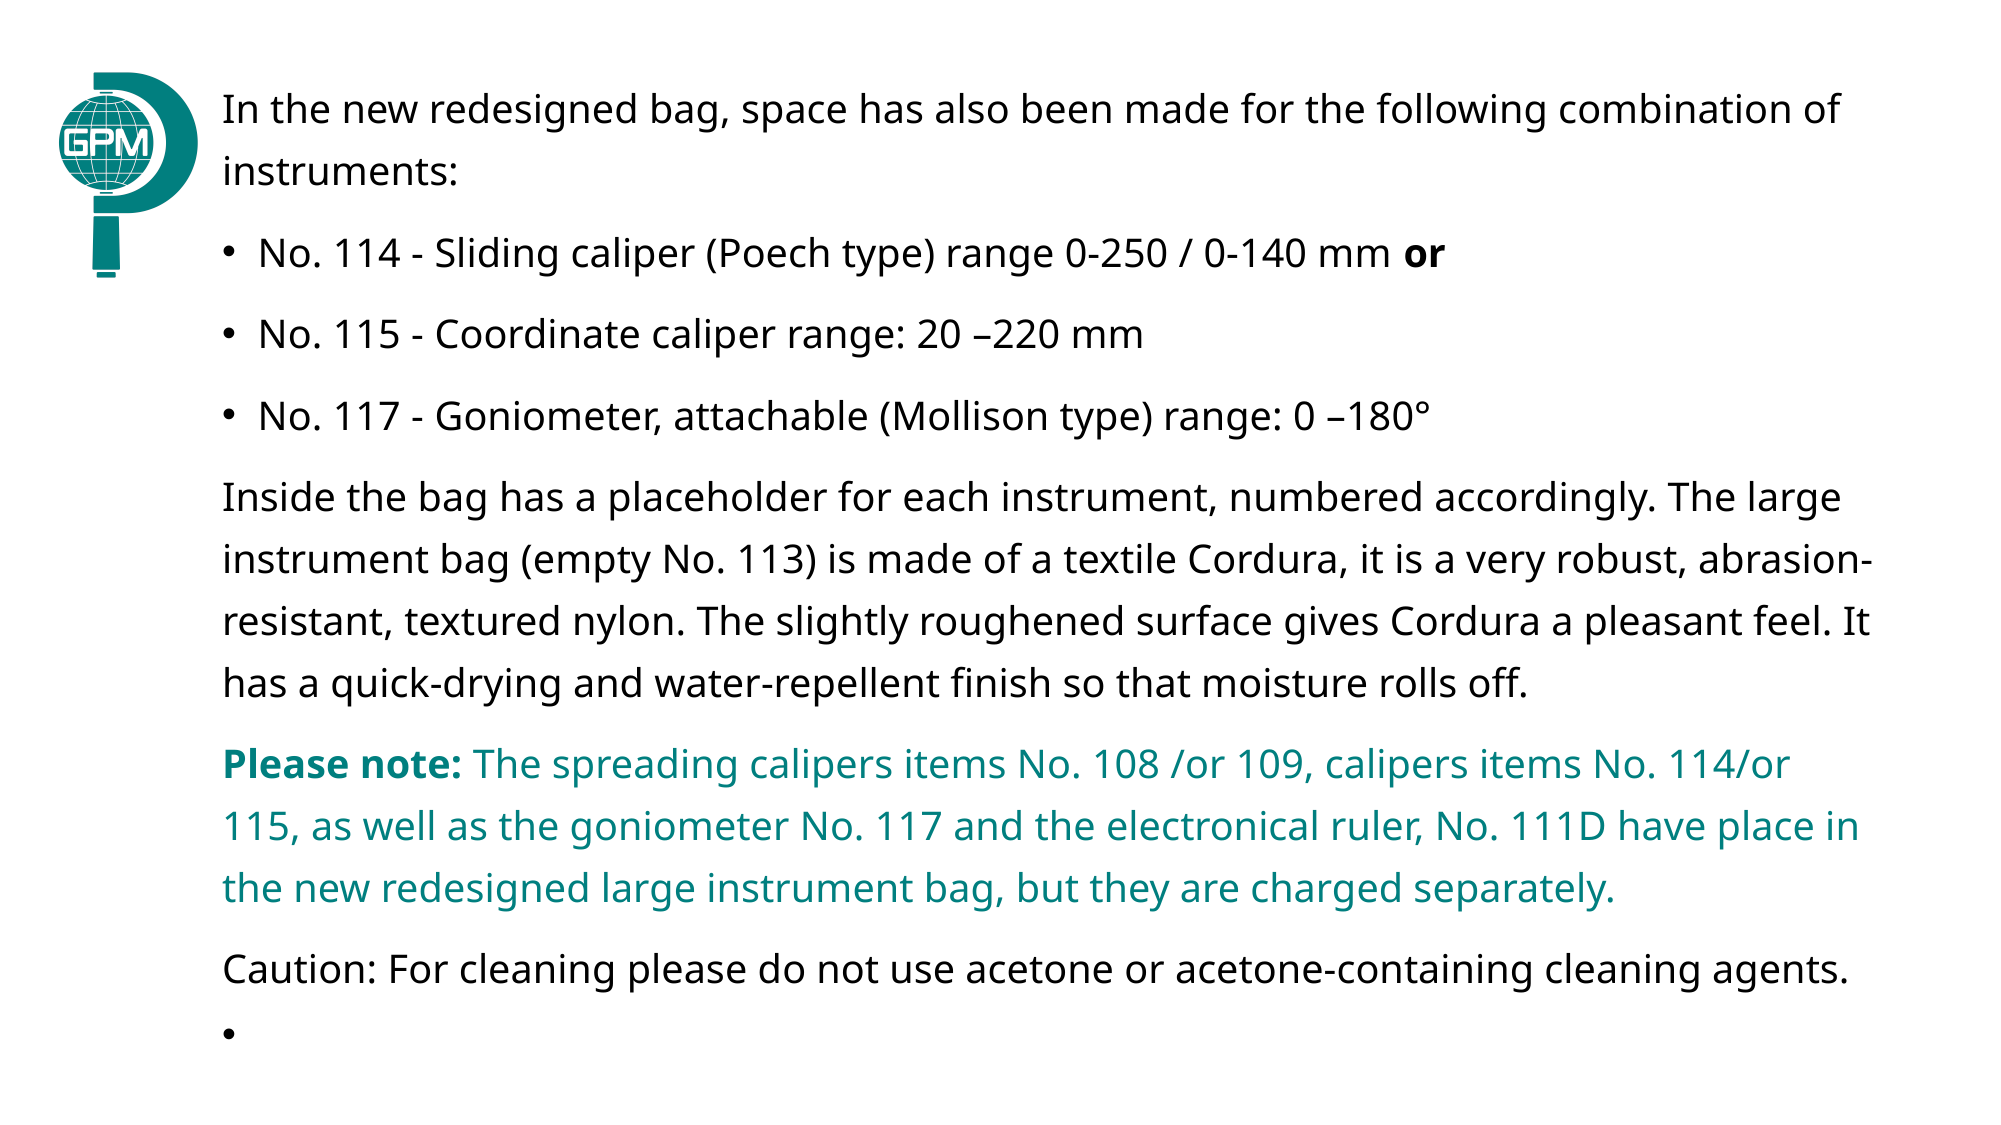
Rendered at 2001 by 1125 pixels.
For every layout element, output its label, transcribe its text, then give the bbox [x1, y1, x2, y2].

picture [0, 62, 226, 288]
list In the new redesigned bag, space has also been made for the following combination of instruments: No. 114 - Sliding caliper (Poech type) range 0-250 / 0-140 mm or No. 115 - Coordinate caliper range: 20 –220 mm No. 117 - Goniometer, attachable (Mollison type) range: 0 –180° Inside the bag has a placeholder for each instrument, numbered accordingly. The large instrument bag (empty No. 113) is made of a textile Cordura, it is a very robust, abrasion-resistant, textured nylon. The slightly roughened surface gives Cordura a pleasant feel. It has a quick-drying and water-repellent finish so that moisture rolls off. Please note: The spreading calipers items No. 108 /or 109, calipers items No. 114/or 115, as well as the goniometer No. 117 and the electronical ruler, No. 111D have place in the new redesigned large instrument bag, but they are charged separately. Caution: For cleaning please do not use acetone or acetone-containing cleaning agents. [207, 62, 1894, 1089]
